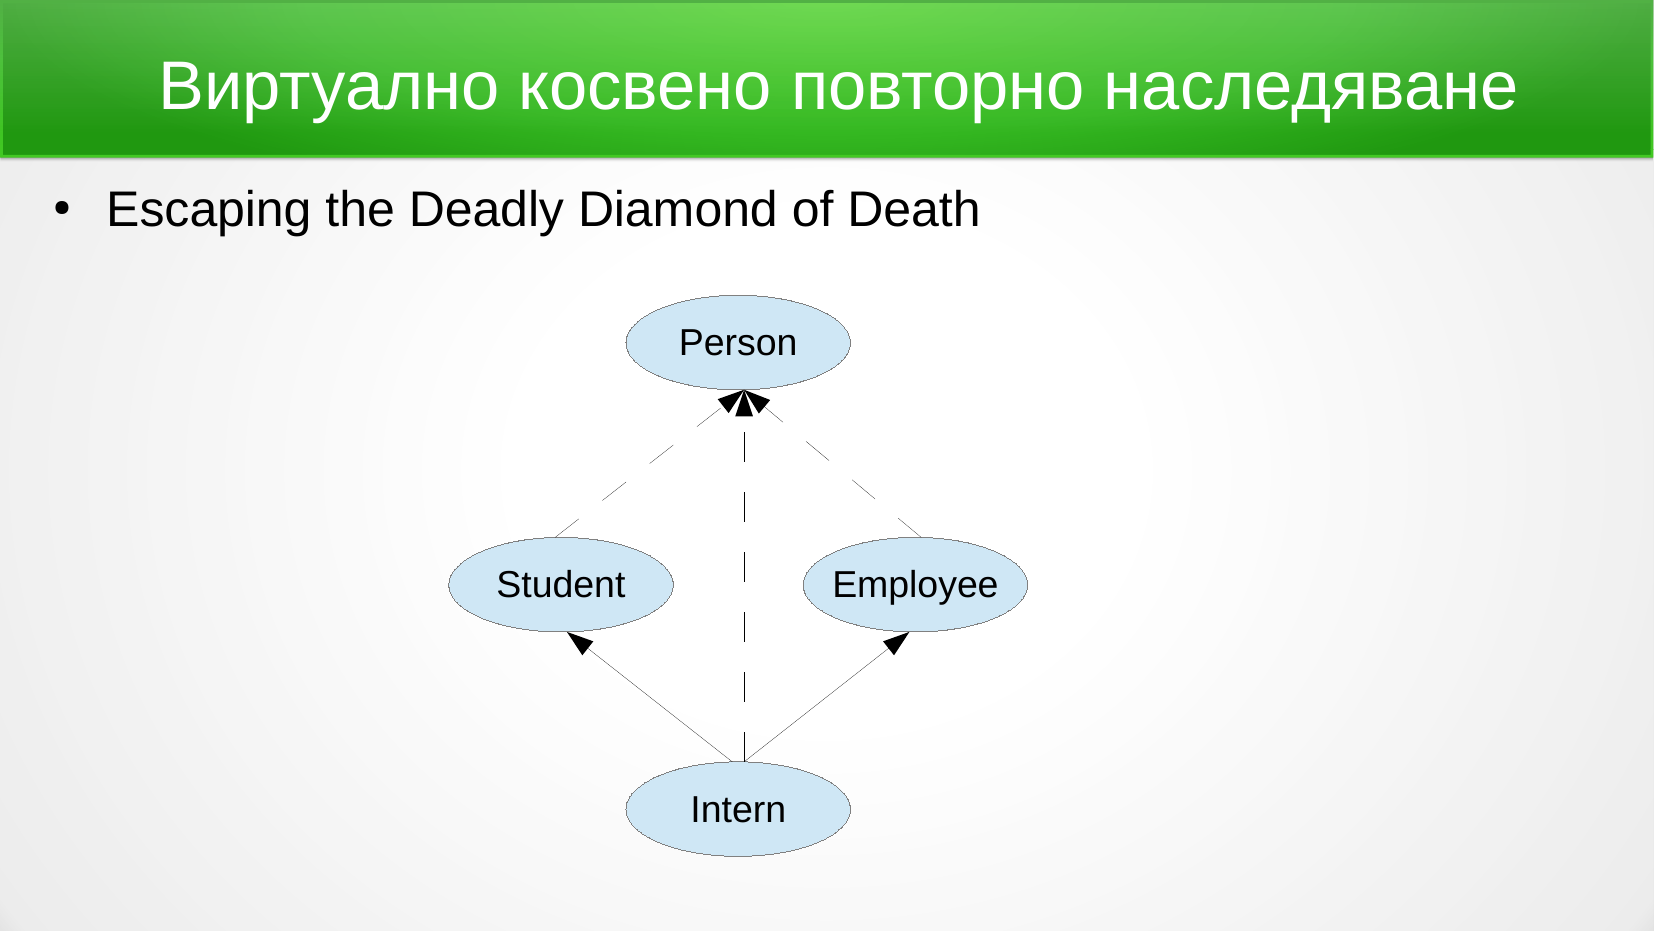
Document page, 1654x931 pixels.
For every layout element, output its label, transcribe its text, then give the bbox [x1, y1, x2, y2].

text_box Person [625, 295, 851, 390]
text_box Student [448, 537, 674, 632]
text_box Employee [803, 537, 1028, 632]
title Виртуално косвено повторно наследяване [82, 37, 1571, 135]
list Escaping the Deadly Diamond of Death [35, 181, 1619, 898]
text_box Intern [625, 761, 851, 857]
